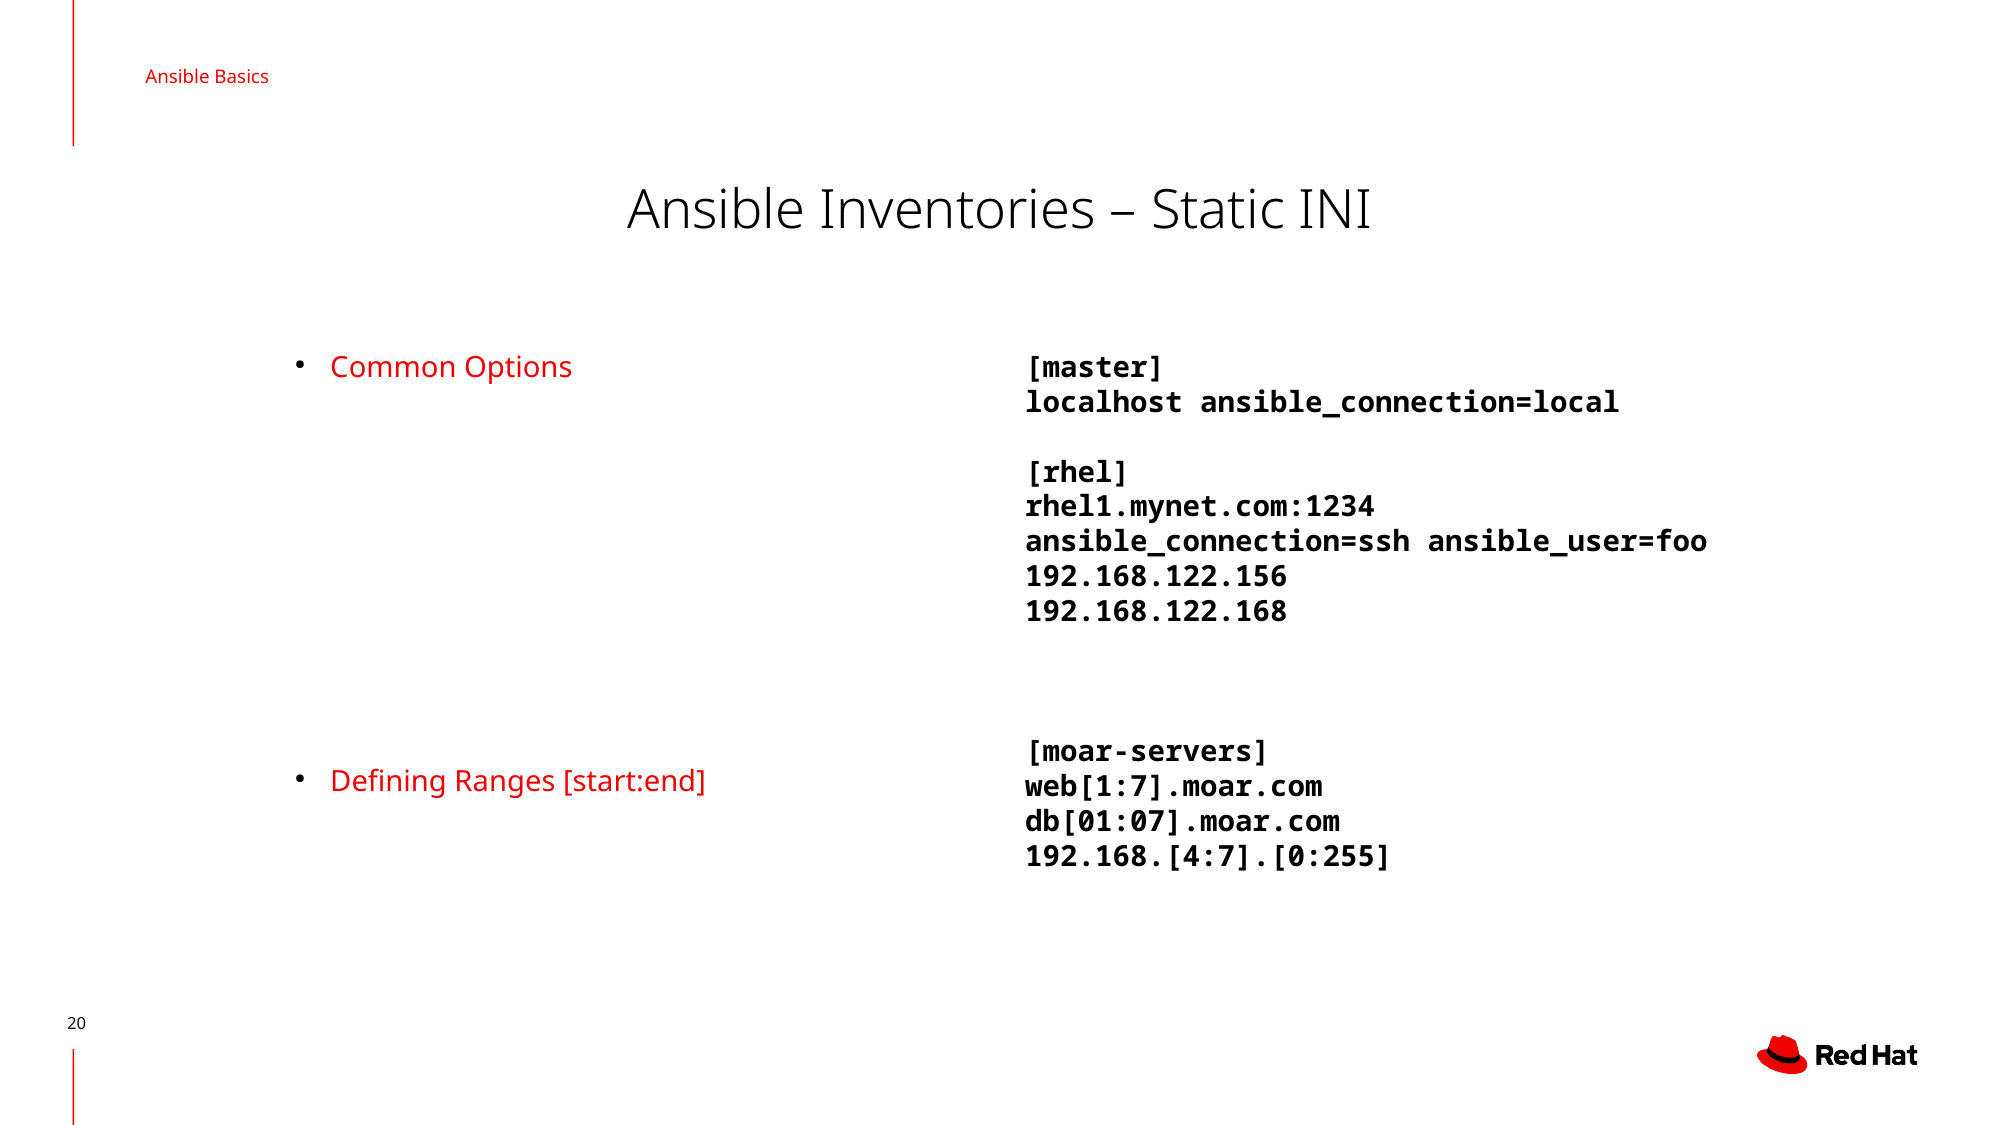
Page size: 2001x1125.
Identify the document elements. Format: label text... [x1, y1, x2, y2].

subtitle Ansible Basics [73, 9, 918, 143]
title Ansible Inventories – Static INI [287, 155, 1713, 315]
picture [1757, 1035, 1918, 1074]
text_box [master] localhost ansible_connection=local [rhel] rhel1.mynet.com:1234 ansible_connection=ssh ansible_user=foo 192.168.122.156 192.168.122.168 [moar-servers] web[1:7].moar.com db[01:07].moar.com 192.168.[4:7].[0:255] [1010, 340, 1764, 950]
text_box Common Options Defining Ranges [start:end] [294, 329, 883, 568]
